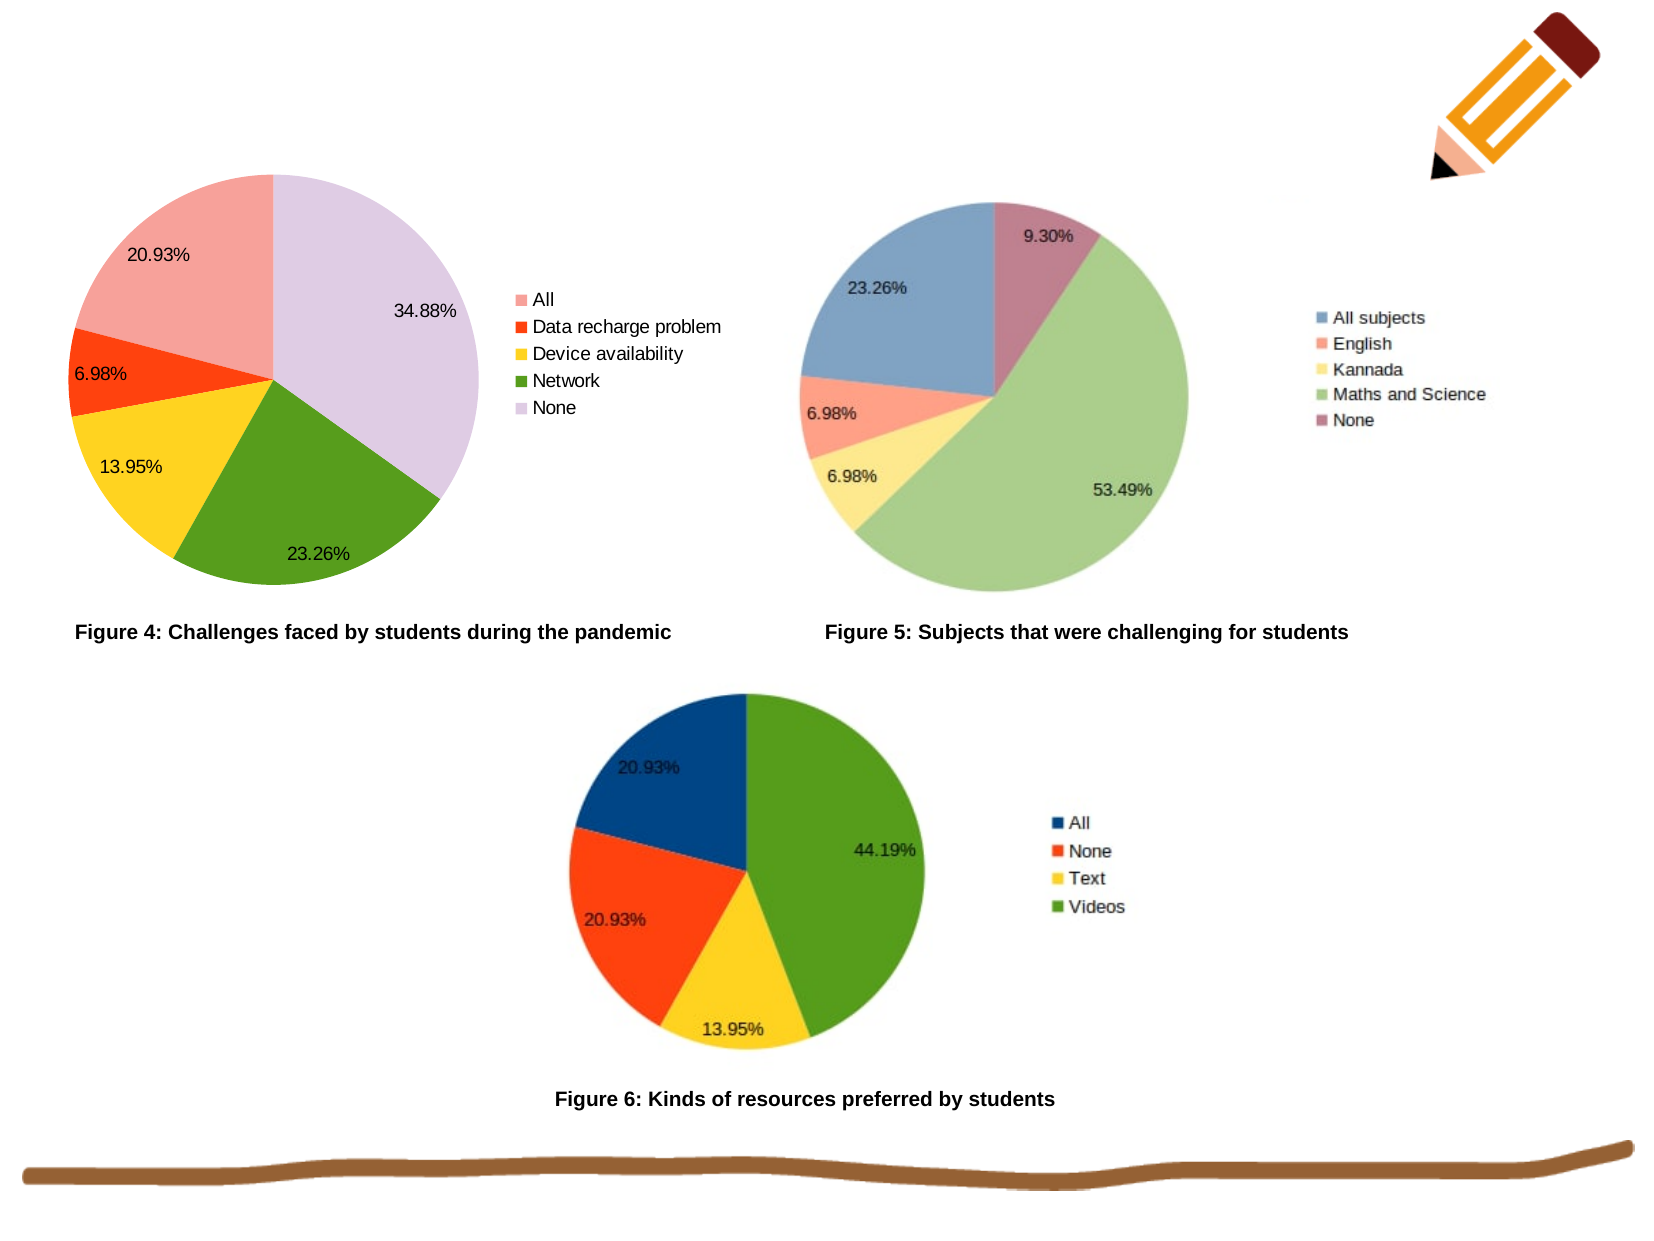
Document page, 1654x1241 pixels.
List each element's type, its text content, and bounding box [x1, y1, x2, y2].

picture [22, 1140, 1635, 1191]
text_box Figure 4: Challenges faced by students during the pandemic [60, 613, 691, 676]
text_box Figure 6: Kinds of resources preferred by students [540, 1080, 1171, 1142]
picture [45, 165, 750, 600]
picture [1430, 12, 1601, 181]
text_box Figure 5: Subjects that were challenging for students [810, 613, 1441, 676]
picture [781, 195, 1501, 601]
picture [539, 675, 1141, 1071]
